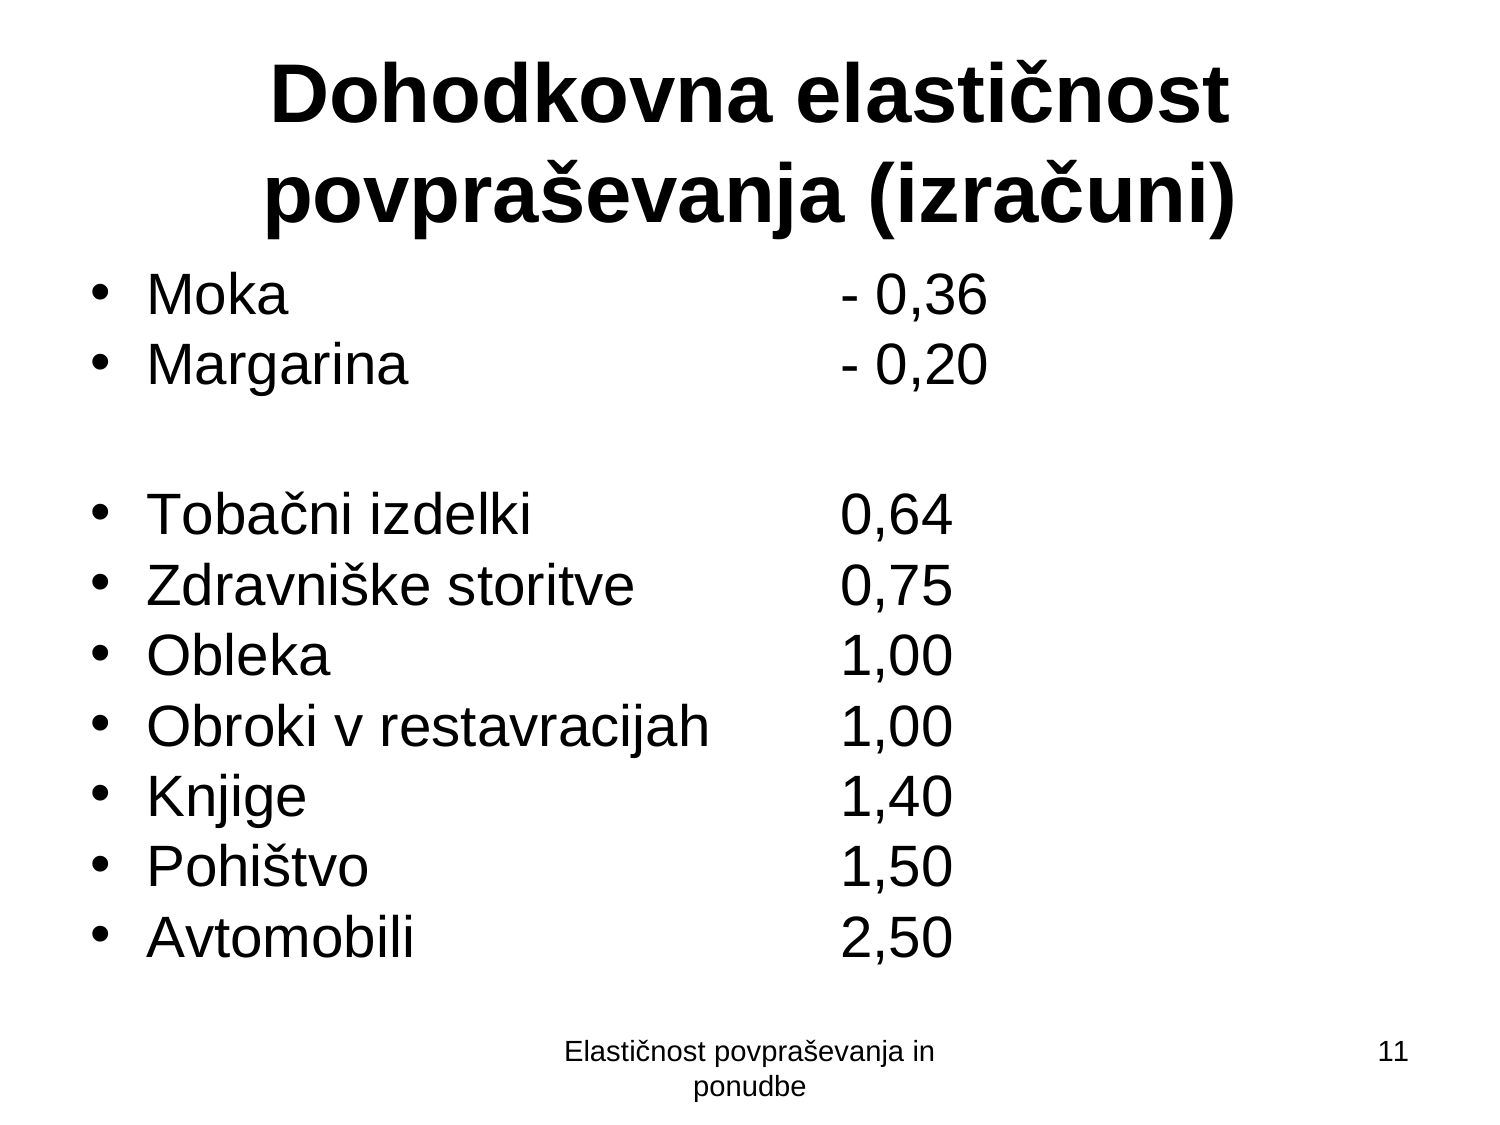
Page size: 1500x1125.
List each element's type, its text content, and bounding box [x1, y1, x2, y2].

title Dohodkovna elastičnost povpraševanja (izračuni) [75, 31, 1426, 247]
text_box Elastičnost povpraševanja in ponudbe [512, 1024, 988, 1103]
list Moka - 0,36 Margarina - 0,20 Tobačni izdelki 0,64 Zdravniške storitve 0,75 Obleka 1,00 Obroki v restavracijah 1,00 Knjige 1,40 Pohištvo 1,50 Avtomobili 2,50 [75, 262, 1426, 1006]
text_box <number> [1074, 1024, 1426, 1103]
